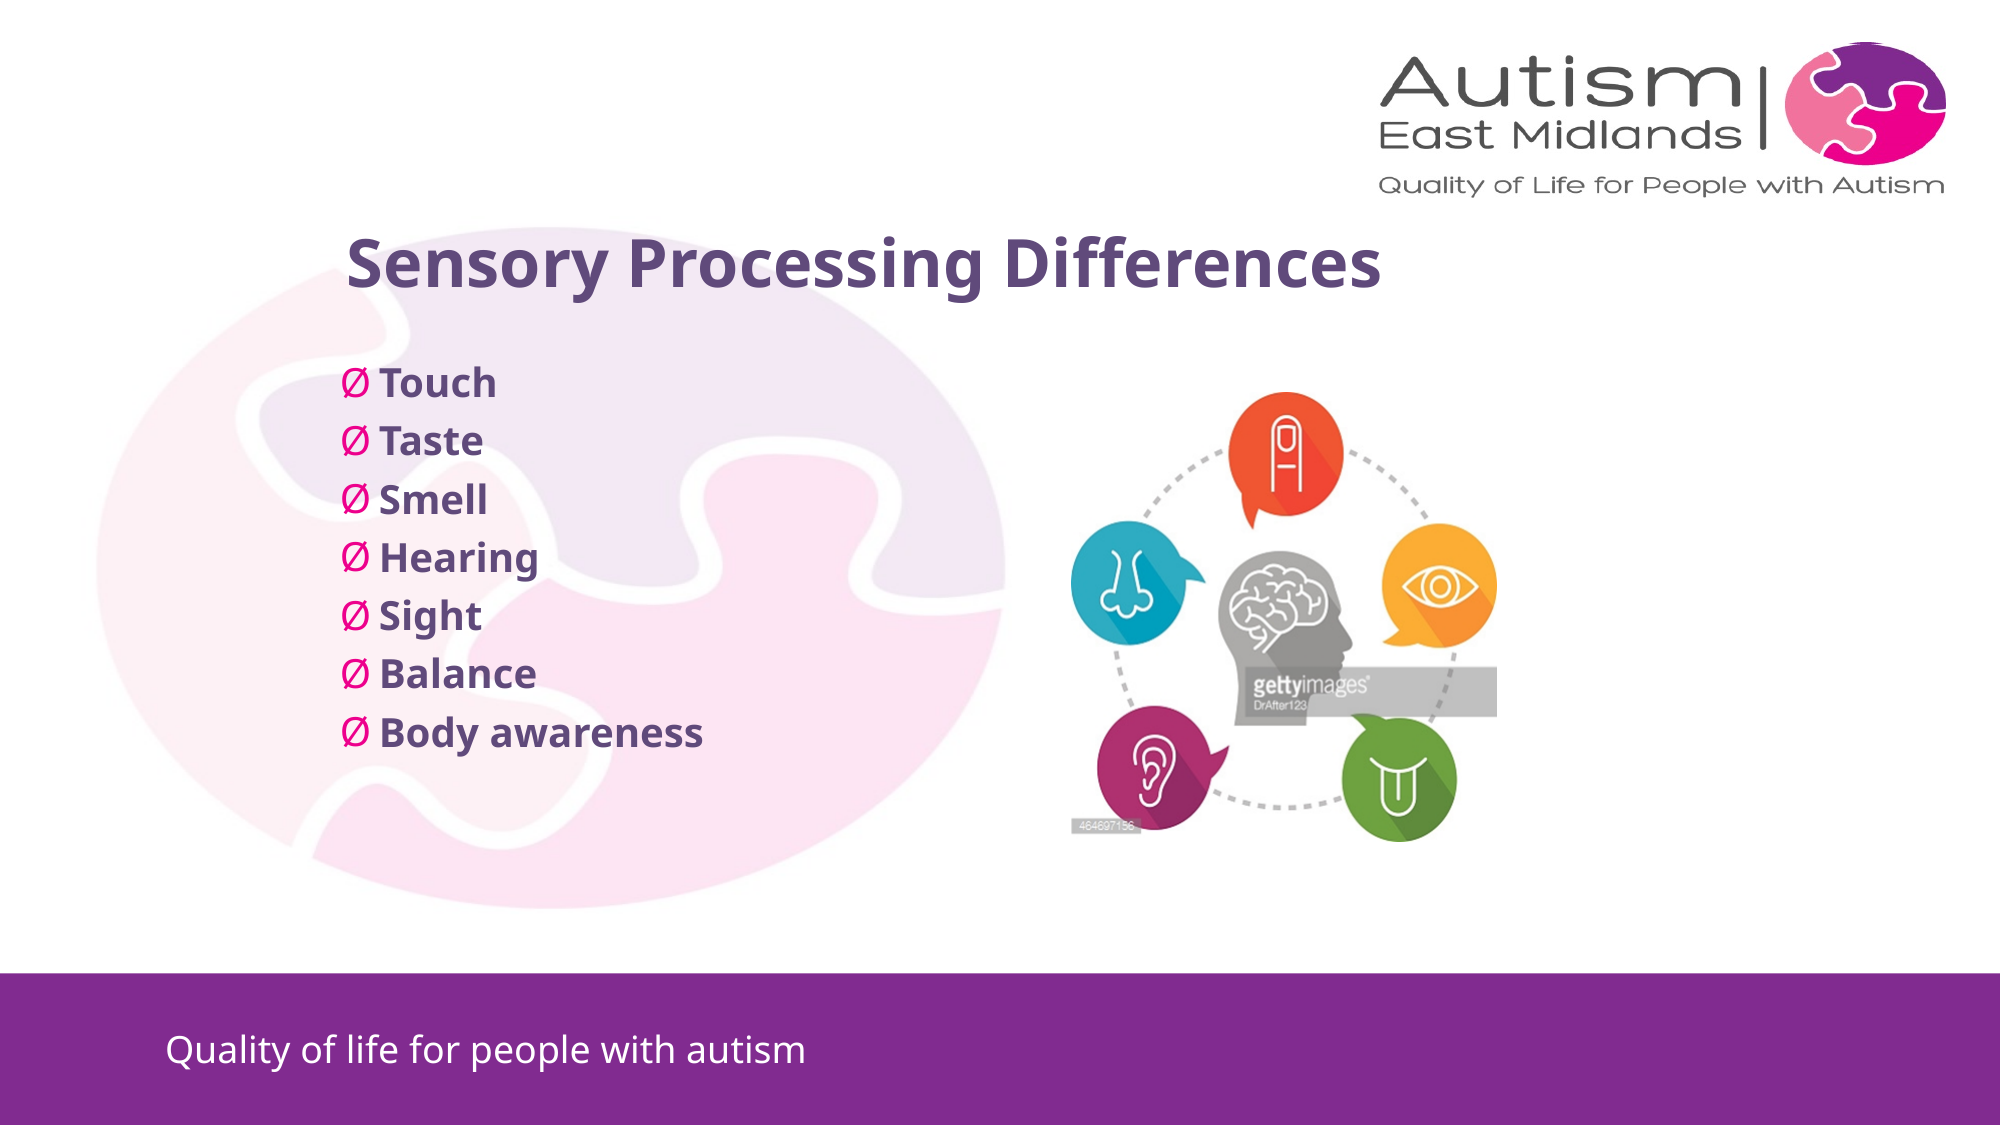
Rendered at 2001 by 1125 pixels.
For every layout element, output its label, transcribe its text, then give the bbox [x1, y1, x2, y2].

picture [1071, 392, 1497, 842]
list Touch Taste Smell Hearing Sight Balance Body awareness [324, 350, 1675, 941]
title Sensory Processing Differences [331, 160, 1682, 362]
